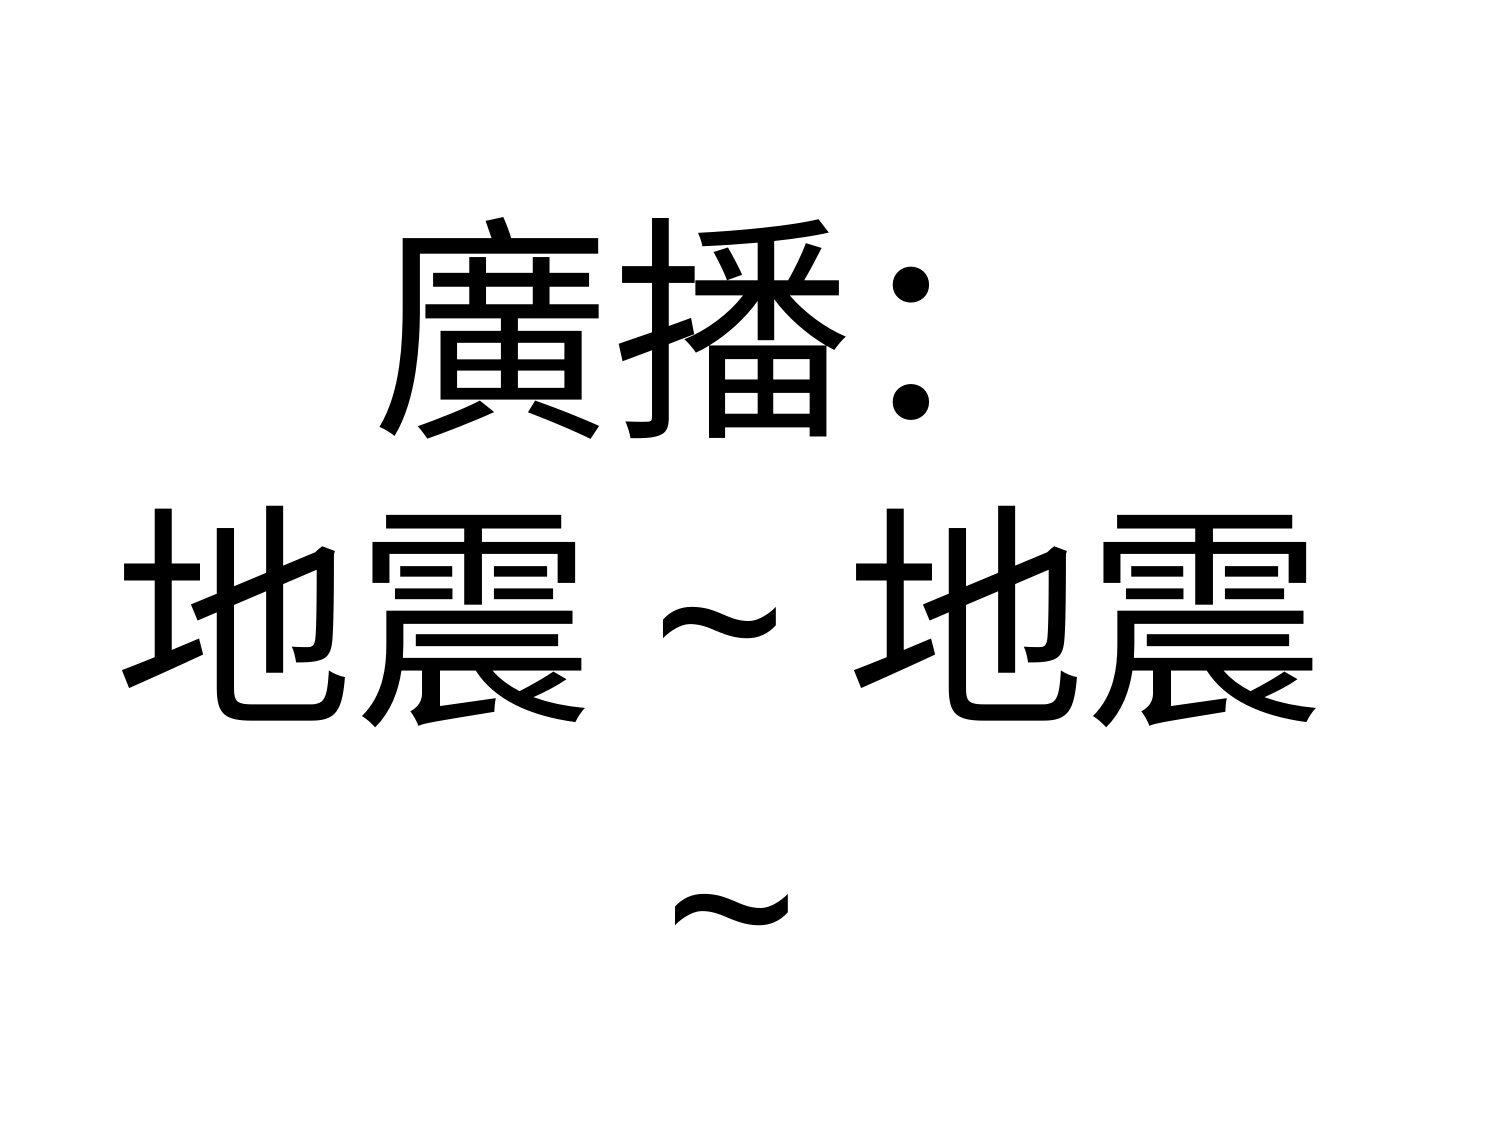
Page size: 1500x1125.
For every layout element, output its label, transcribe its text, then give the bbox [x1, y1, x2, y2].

text_box 廣播： 地震~地震~ [100, 172, 1365, 1050]
